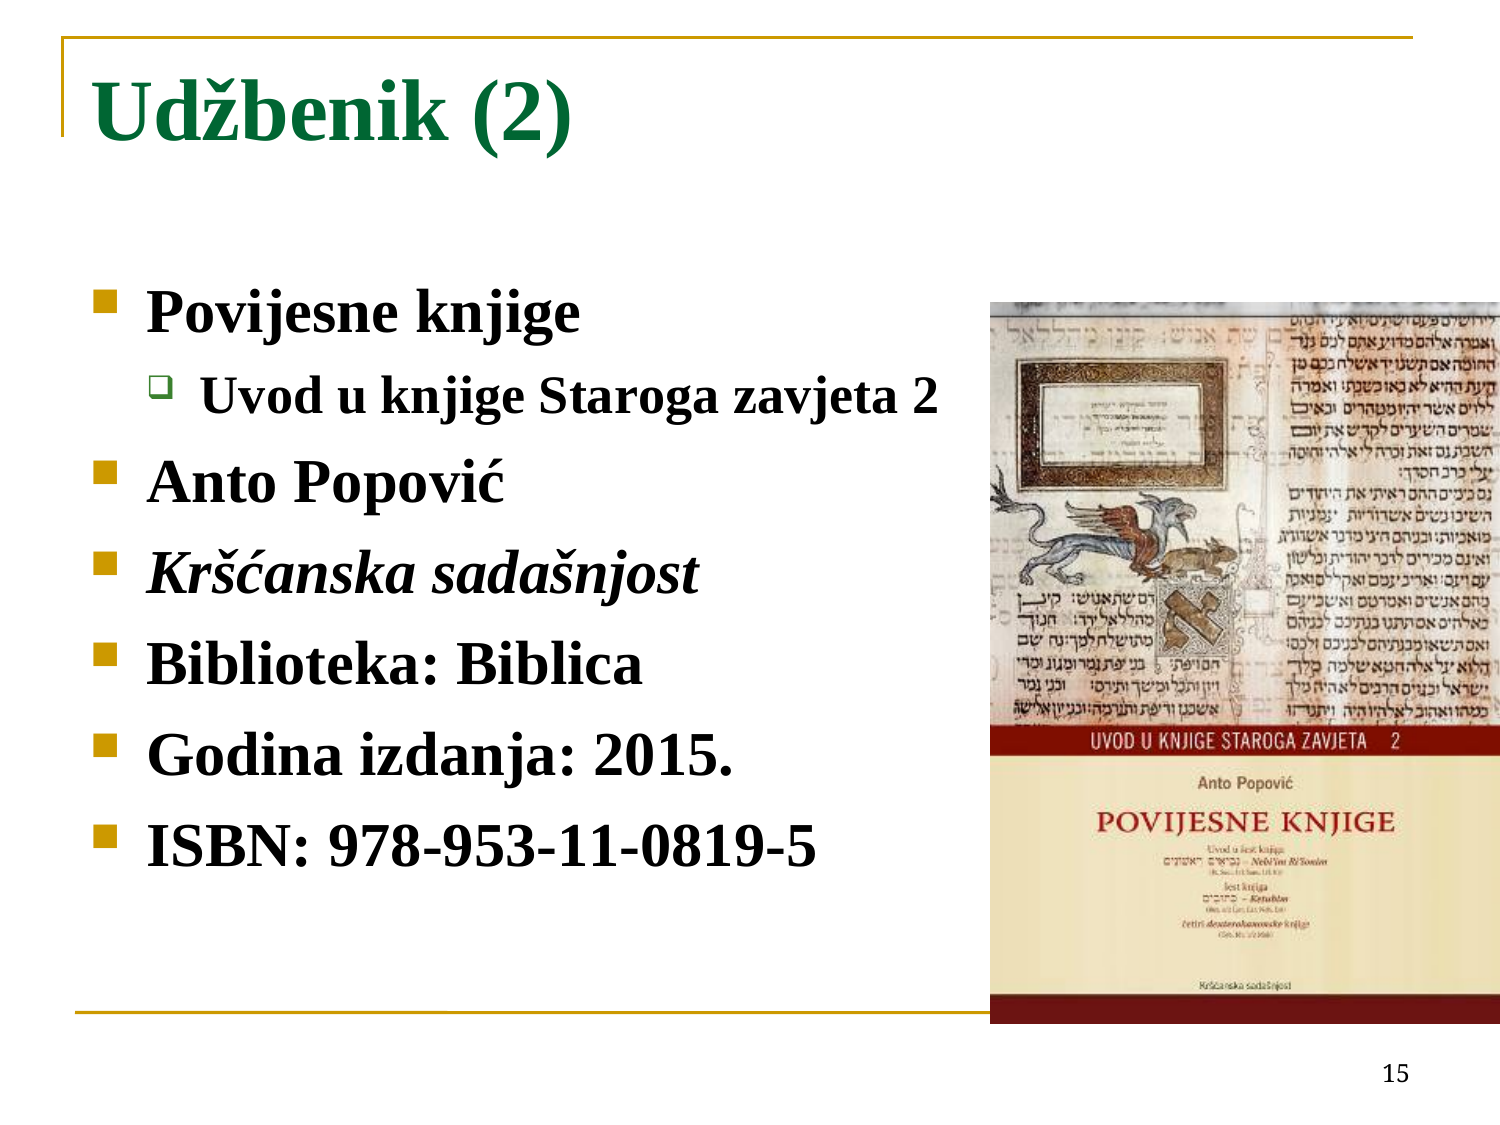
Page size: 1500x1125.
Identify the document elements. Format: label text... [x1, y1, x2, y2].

picture [990, 302, 1500, 1024]
text_box Udžbenik (2) [75, 45, 1426, 233]
text_box <number> [1074, 1024, 1426, 1100]
text_box Povijesne knjige Uvod u knjige Staroga zavjeta 2 Anto Popović Kršćanska sadašnjost Biblioteka: Biblica Godina izdanja: 2015. ISBN: 978-953-11-0819-5 [74, 262, 975, 1006]
